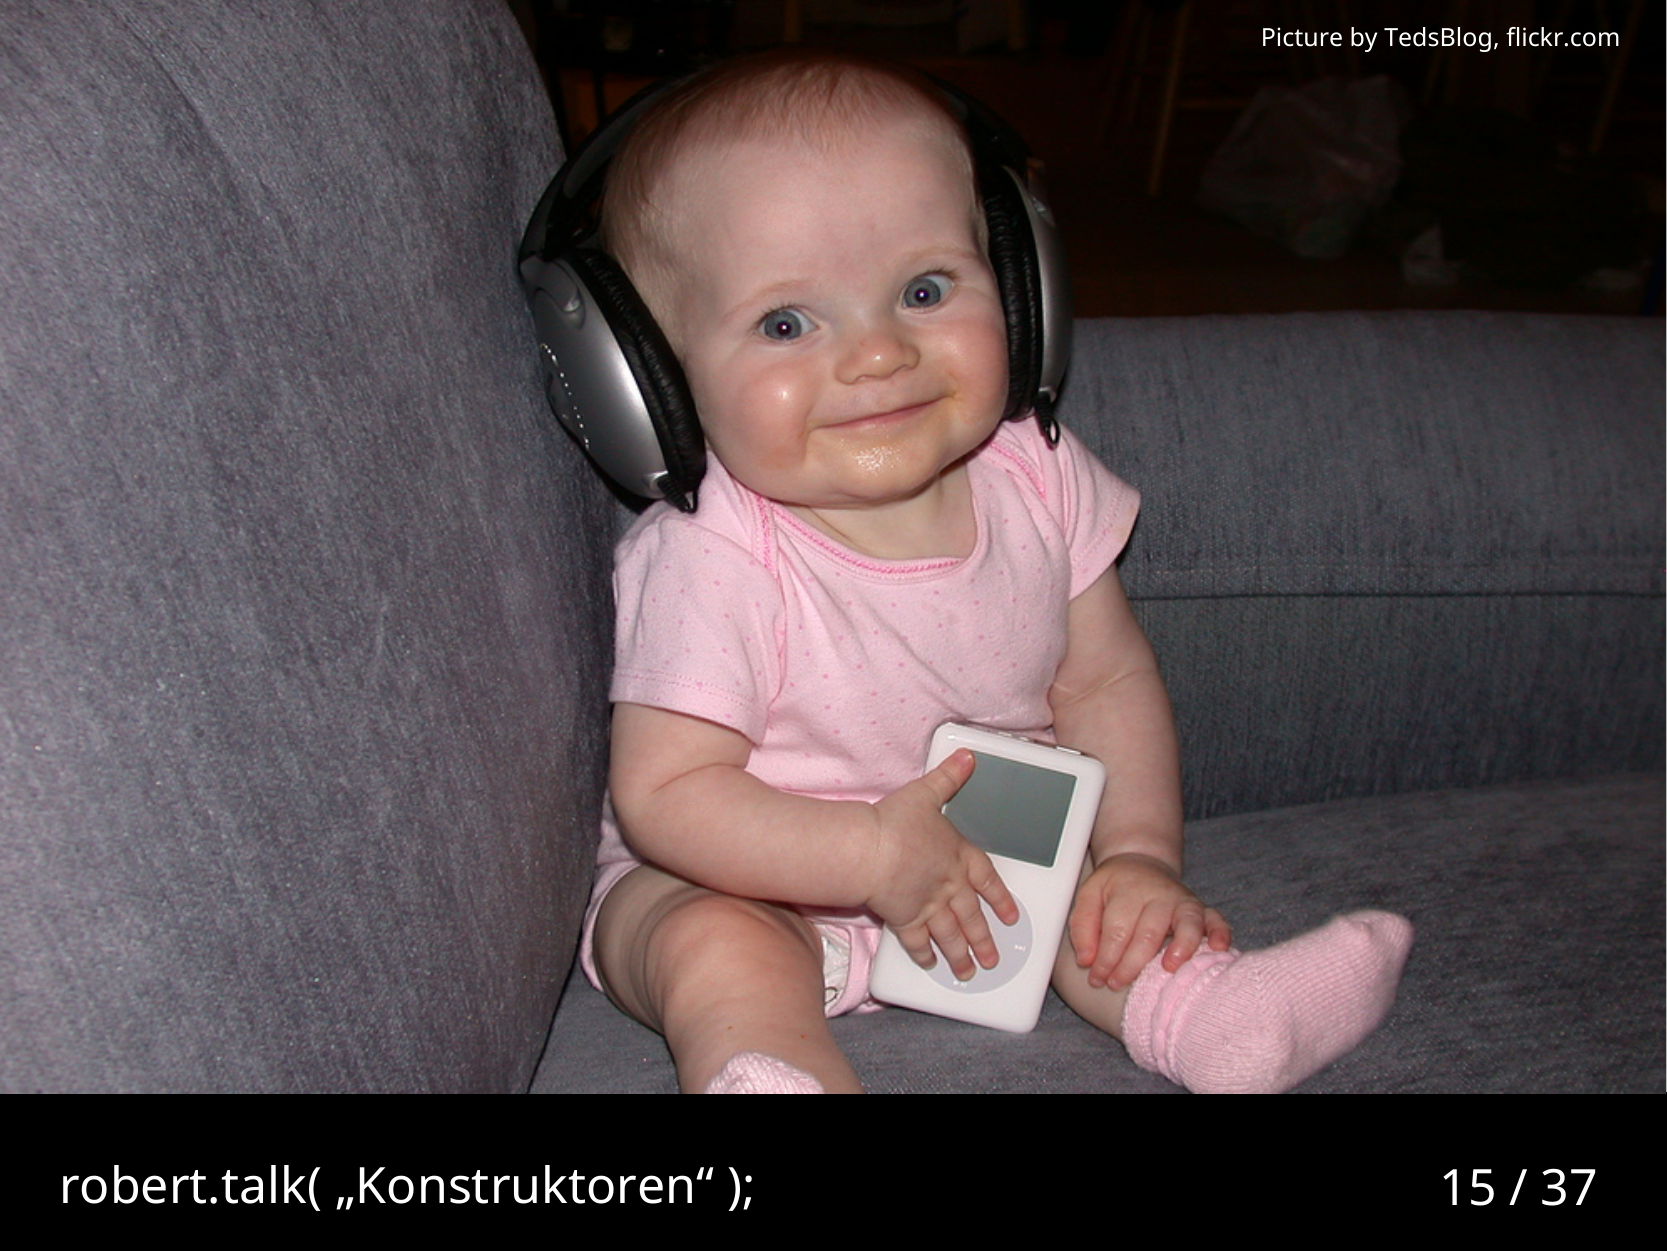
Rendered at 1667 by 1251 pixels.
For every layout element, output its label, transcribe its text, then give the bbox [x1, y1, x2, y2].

picture [0, 0, 1667, 1094]
text_box Picture by TedsBlog, flickr.com [1246, 11, 1620, 55]
text_box robert.talk( „Konstruktoren“ ); [44, 1142, 1550, 1226]
